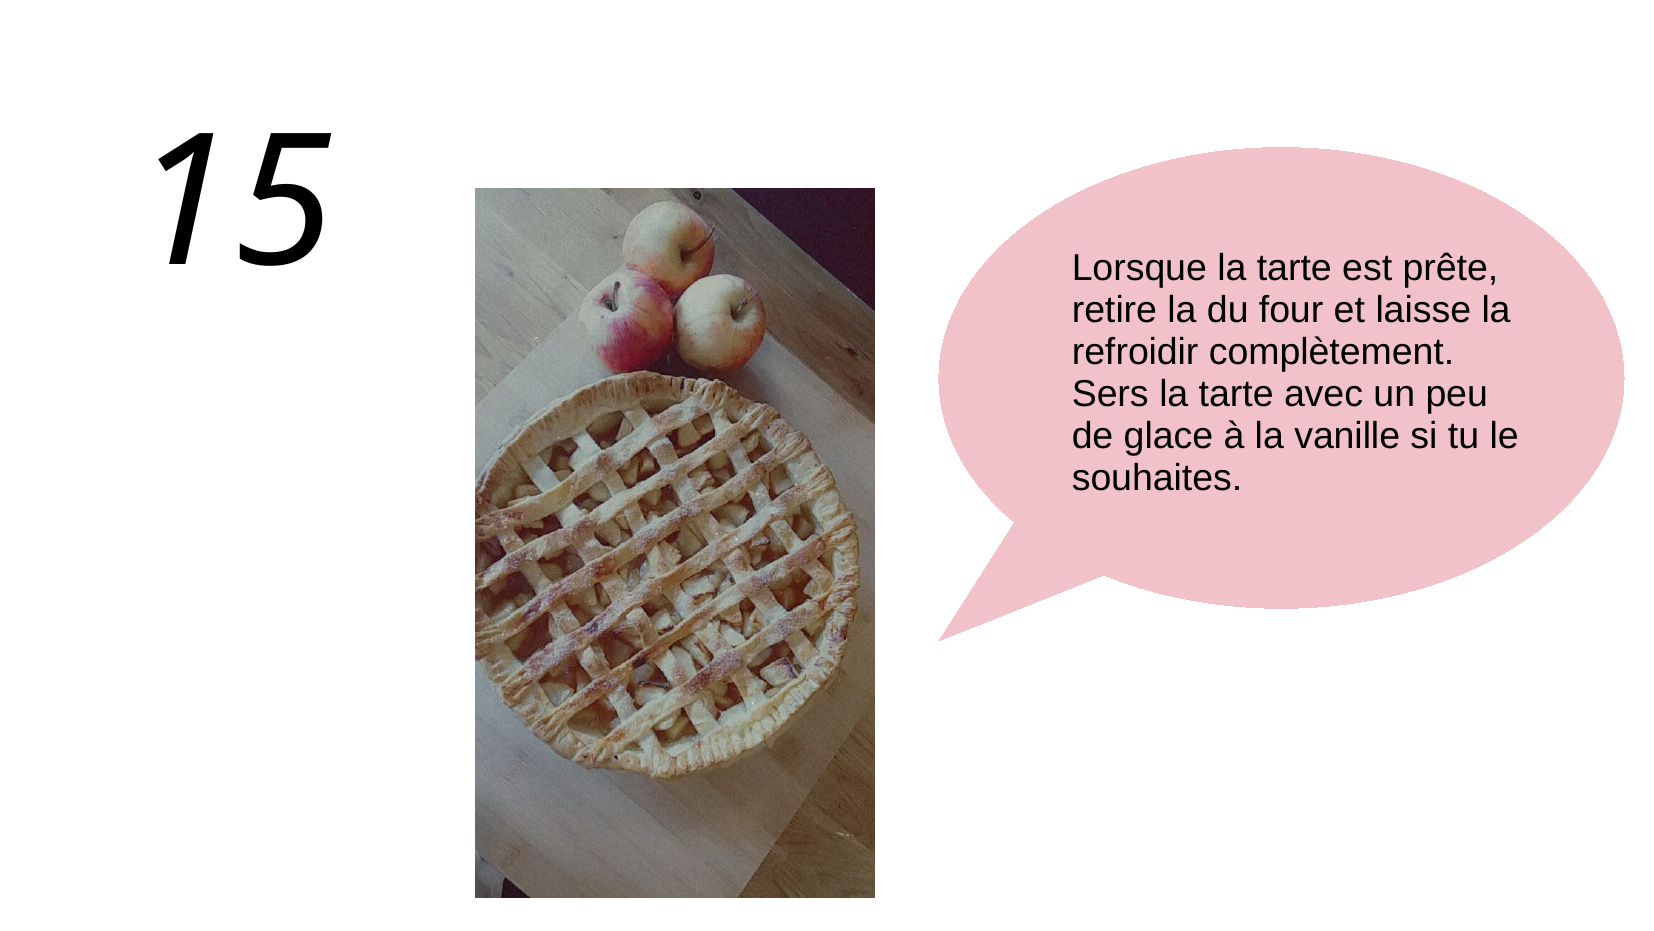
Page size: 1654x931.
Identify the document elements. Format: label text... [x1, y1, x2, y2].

text_box [938, 147, 1625, 641]
text_box Lorsque la tarte est prête, retire la du four et laisse la refroidir complètement. Sers la tarte avec un peu de glace à la vanille si tu le souhaites. [1057, 238, 1542, 548]
picture [475, 188, 875, 898]
text_box 15 [118, 60, 414, 284]
